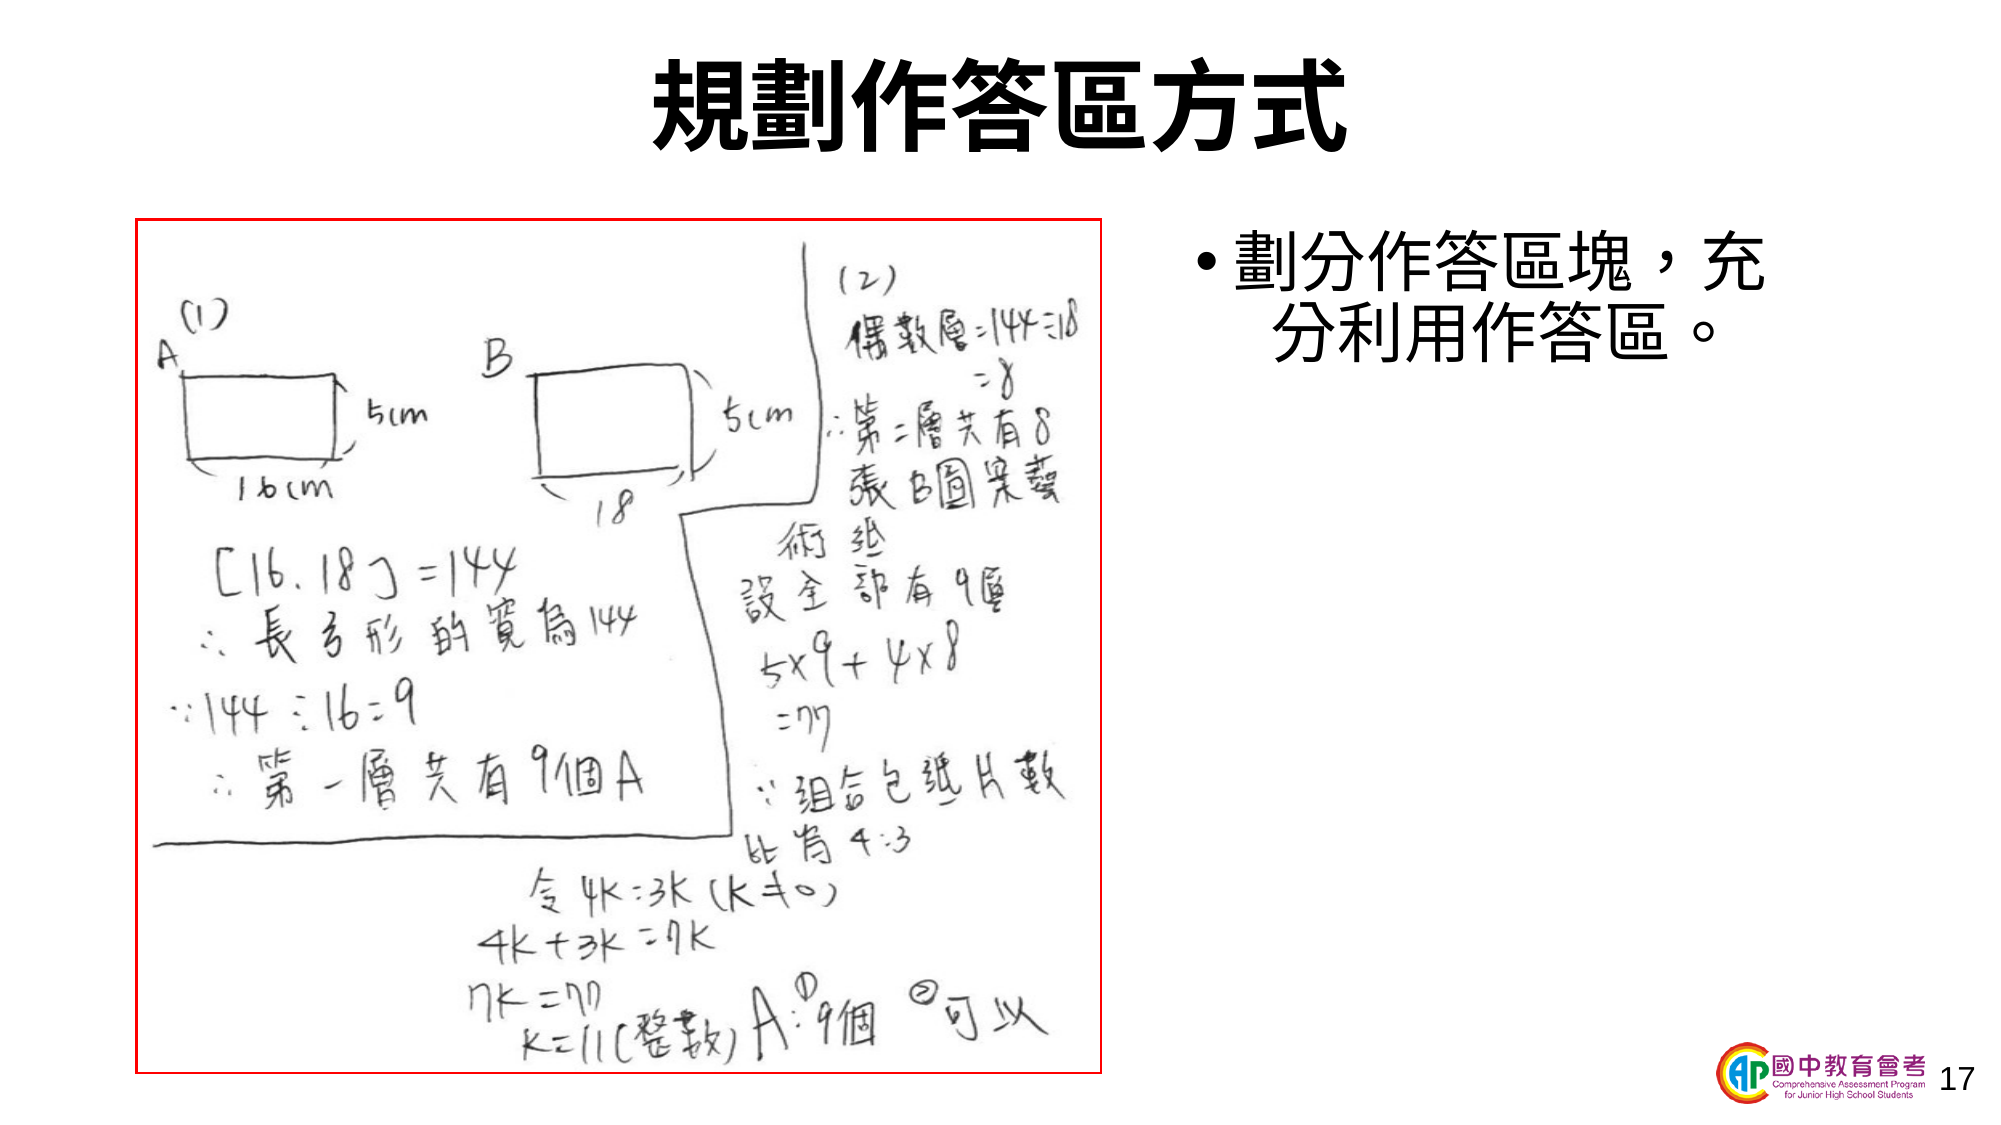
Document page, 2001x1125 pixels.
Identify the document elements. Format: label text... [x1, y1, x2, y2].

picture [137, 220, 1100, 1072]
list 劃分作答區塊，充分利用作答區。 [1180, 220, 1806, 964]
title 規劃作答區方式 [137, 2, 1863, 220]
text_box [1923, 1047, 2000, 1108]
